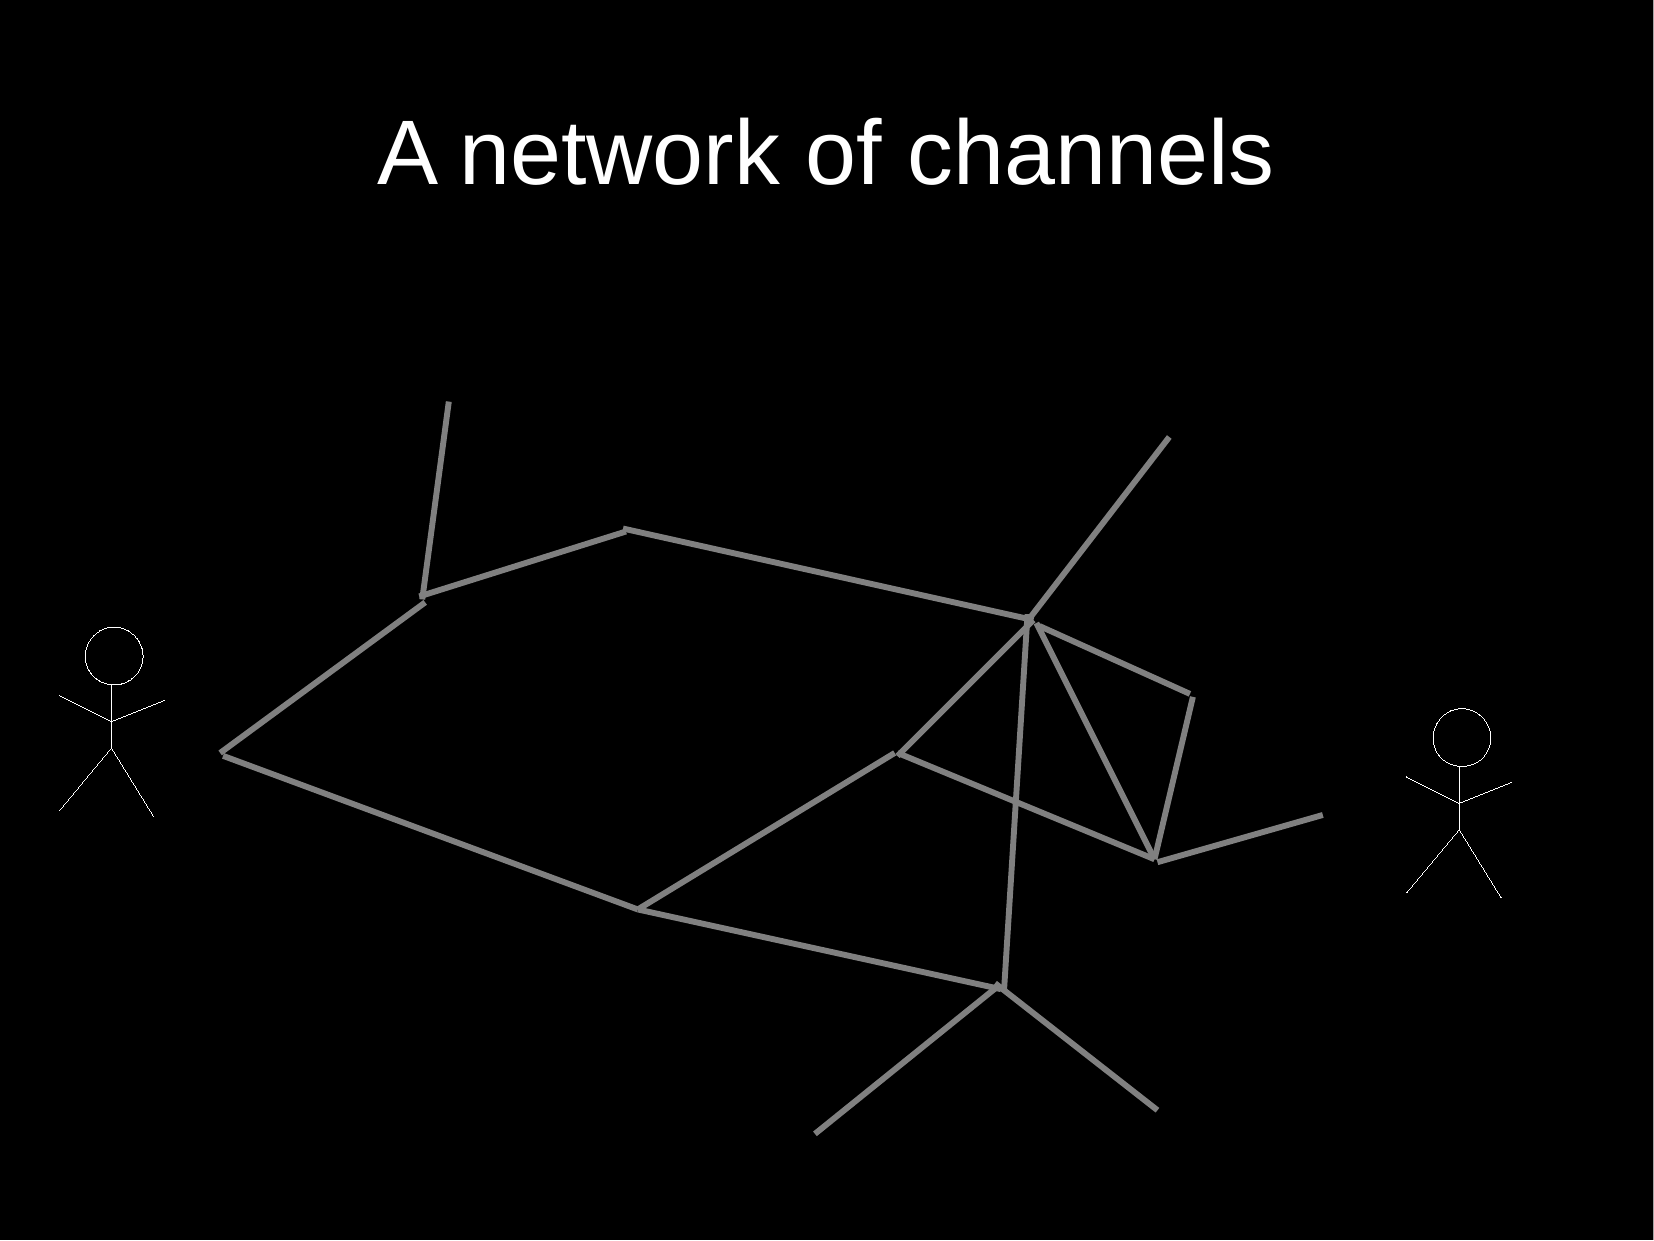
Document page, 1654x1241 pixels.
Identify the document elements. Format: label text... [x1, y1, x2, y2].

title A network of channels [82, 49, 1571, 257]
